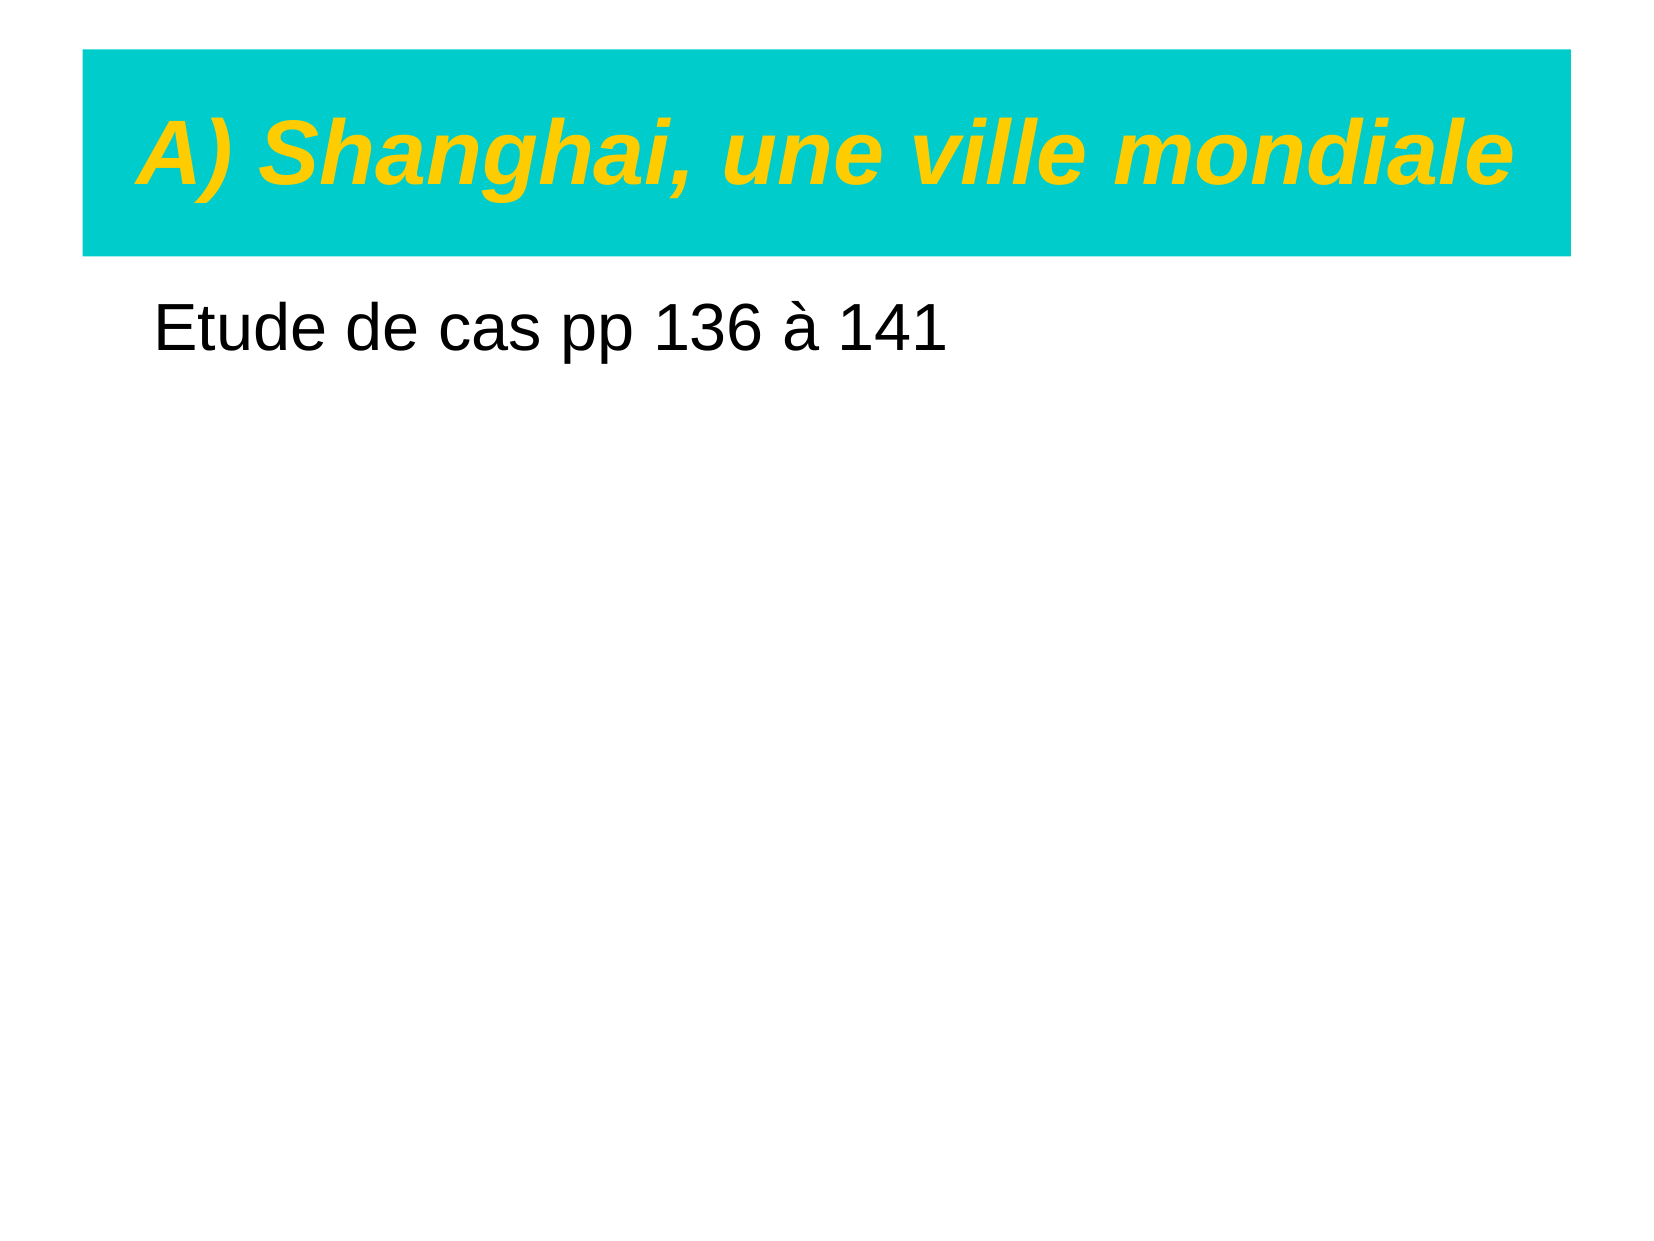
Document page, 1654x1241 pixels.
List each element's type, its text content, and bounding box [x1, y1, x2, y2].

list Etude de cas pp 136 à 141 [82, 290, 1571, 1109]
title A) Shanghai, une ville mondiale [82, 49, 1571, 257]
